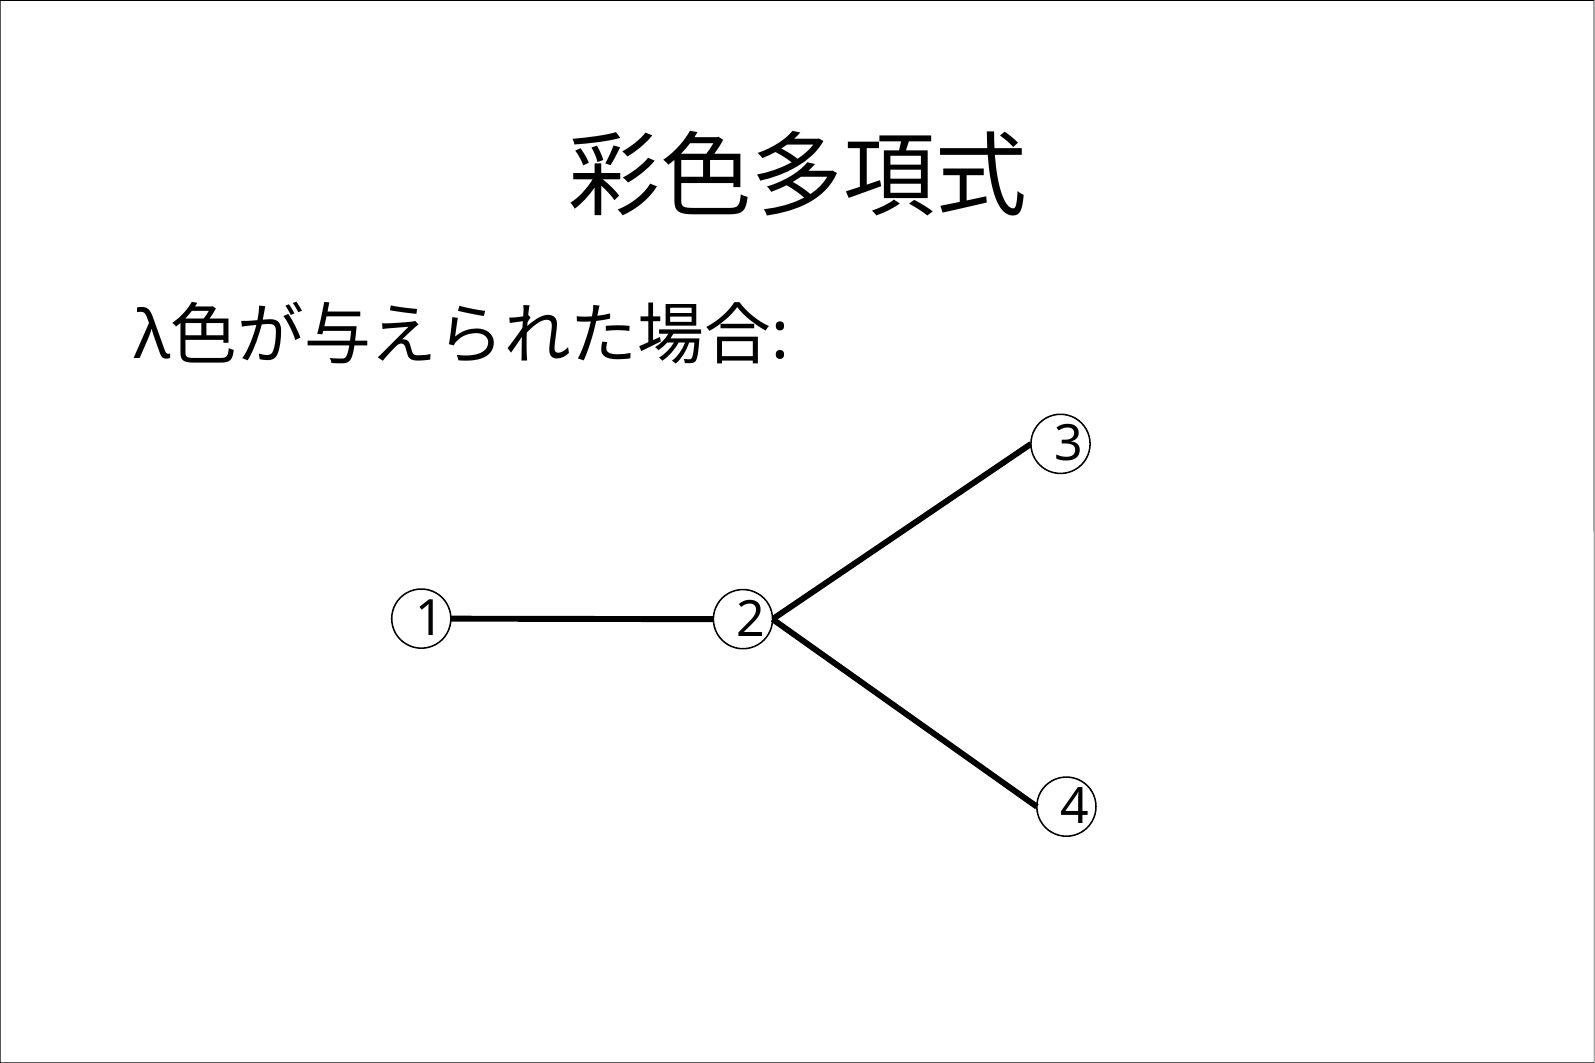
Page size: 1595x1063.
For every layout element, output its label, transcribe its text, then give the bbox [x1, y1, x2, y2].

text_box 3 [1030, 414, 1091, 474]
text_box 2 [713, 589, 773, 649]
text_box 1 [391, 589, 451, 649]
text_box 彩色多項式 [117, 77, 1479, 276]
text_box λ色が与えられた場合: [117, 295, 1479, 414]
text_box 4 [1036, 777, 1097, 837]
